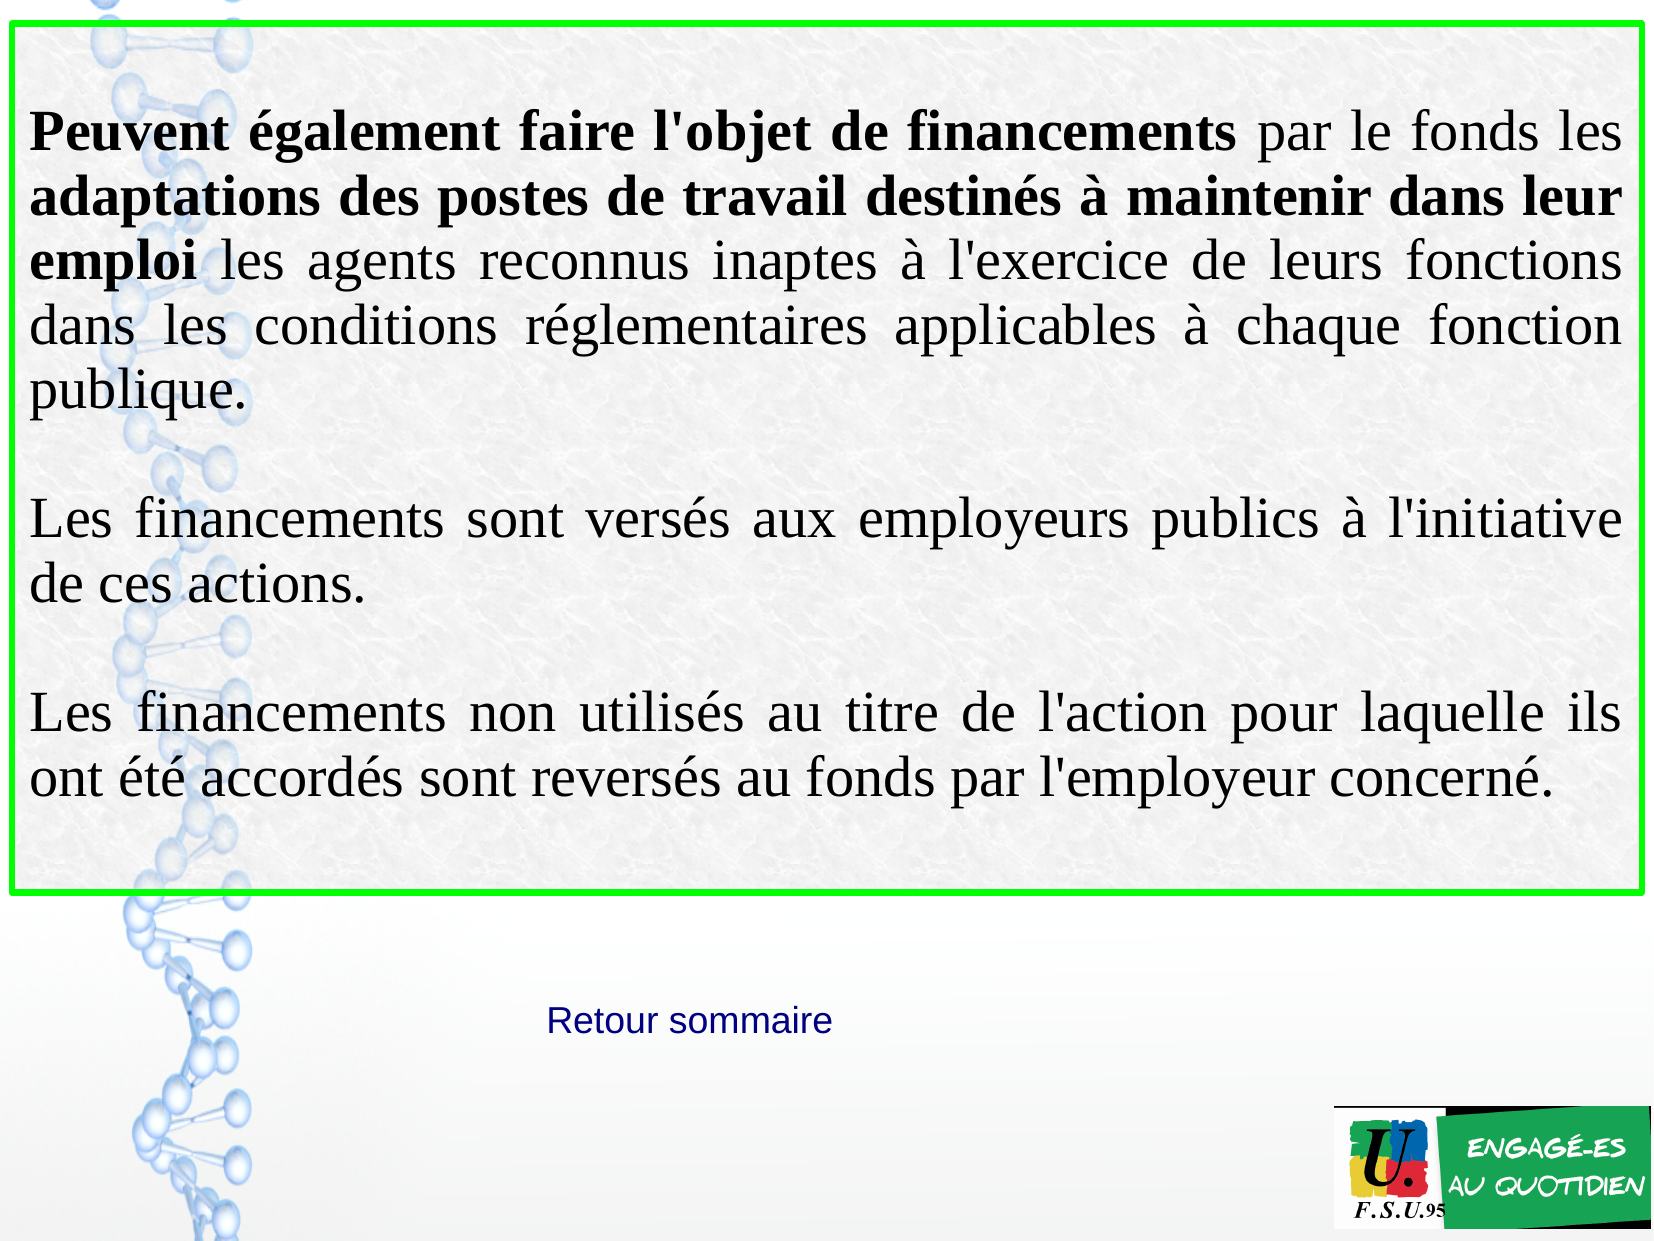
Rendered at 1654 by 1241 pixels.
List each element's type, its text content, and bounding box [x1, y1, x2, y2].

text_box Peuvent également faire l'objet de financements par le fonds les adaptations des postes de travail destinés à maintenir dans leur emploi les agents reconnus inaptes à l'exercice de leurs fonctions dans les conditions réglementaires applicables à chaque fonction publique. Les financements sont versés aux employeurs publics à l'initiative de ces actions. Les financements non utilisés au titre de l'action pour laquelle ils ont été accordés sont reversés au fonds par l'employeur concerné. [11, 23, 1642, 893]
text_box Retour sommaire [531, 992, 957, 1063]
picture [0, 0, 1654, 1241]
